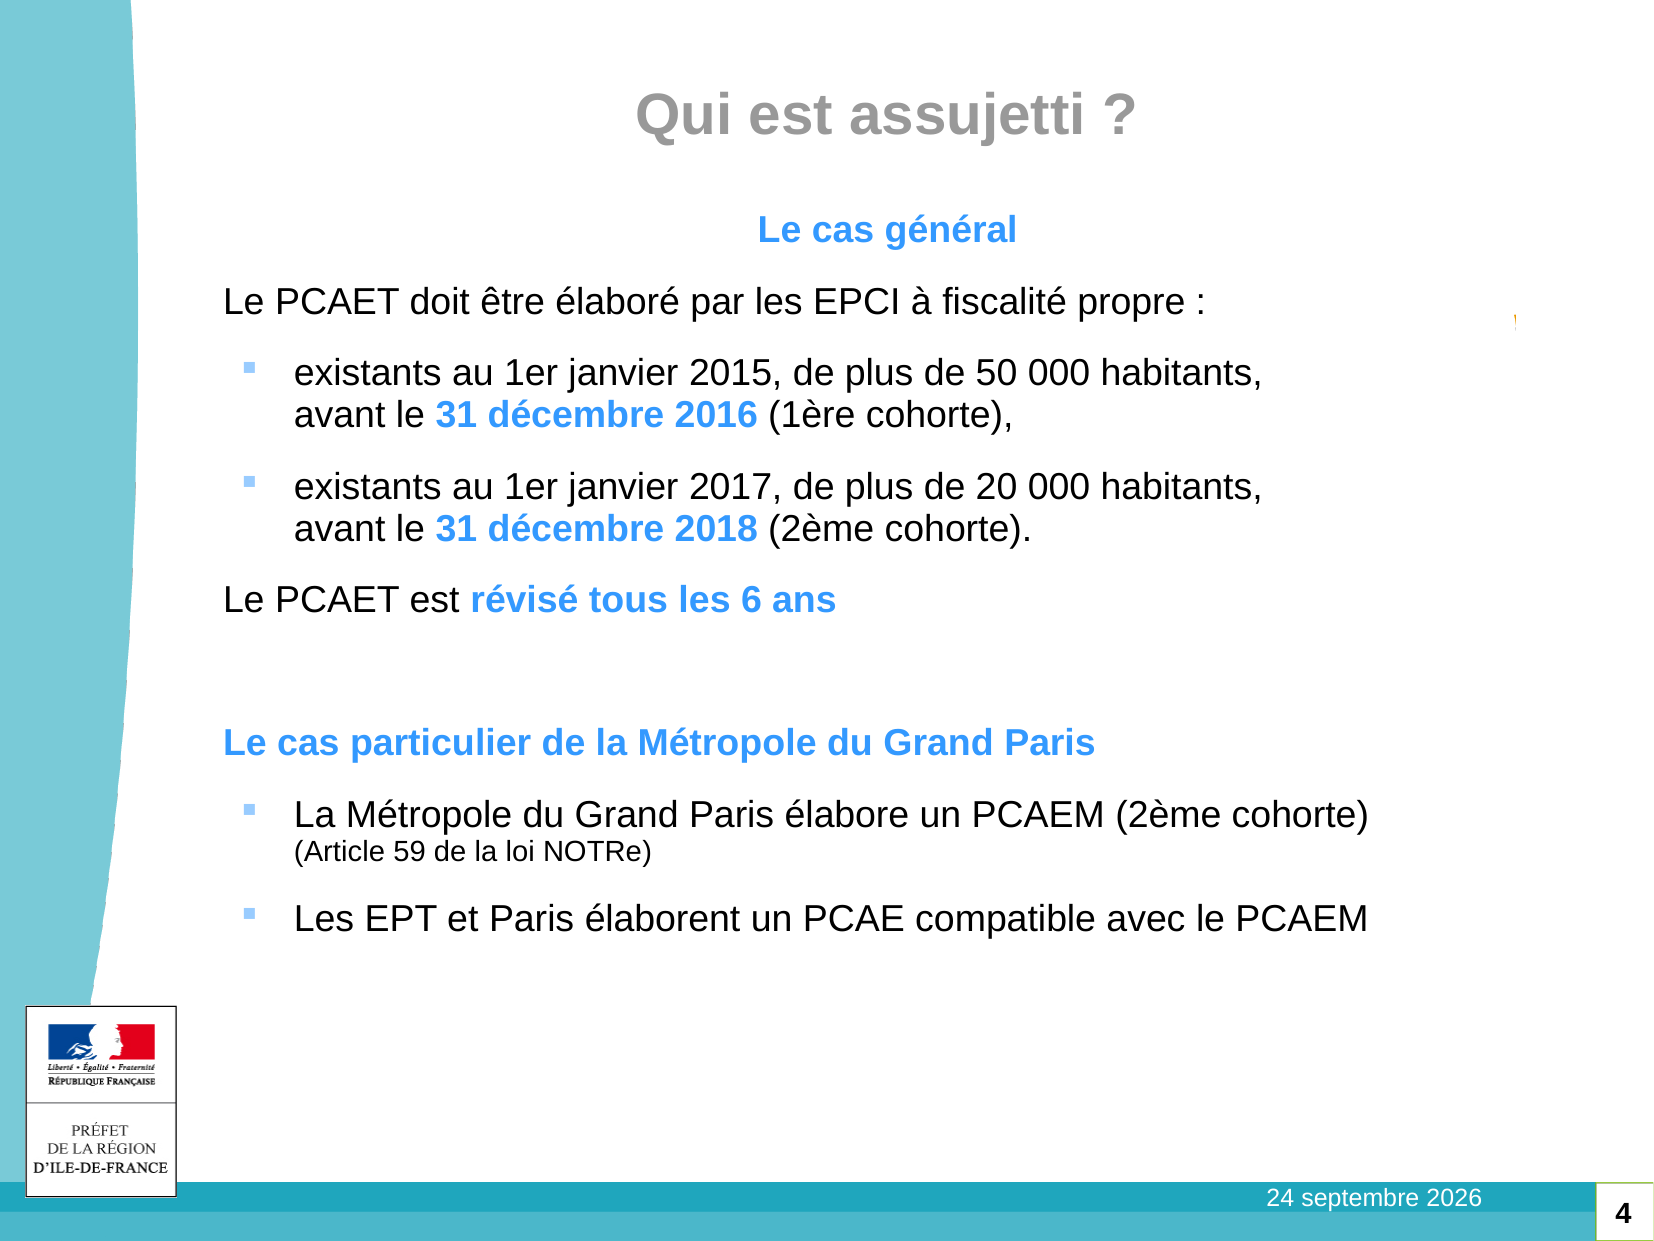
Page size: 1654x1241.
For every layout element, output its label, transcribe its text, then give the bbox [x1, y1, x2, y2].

title Qui est assujetti ? [142, 21, 1632, 207]
picture [0, 0, 1654, 1241]
list Le cas général Le PCAET doit être élaboré par les EPCI à fiscalité propre : existants au 1er janvier 2015, de plus de 50 000 habitants, avant le 31 décembre 2016 (1ère cohorte), existants au 1er janvier 2017, de plus de 20 000 habitants, avant le 31 décembre 2018 (2ème cohorte). Le PCAET est révisé tous les 6 ans Le cas particulier de la Métropole du Grand Paris La Métropole du Grand Paris élabore un PCAEM (2ème cohorte) (Article 59 de la loi NOTRe) Les EPT et Paris élaborent un PCAE compatible avec le PCAEM [223, 208, 1553, 1115]
